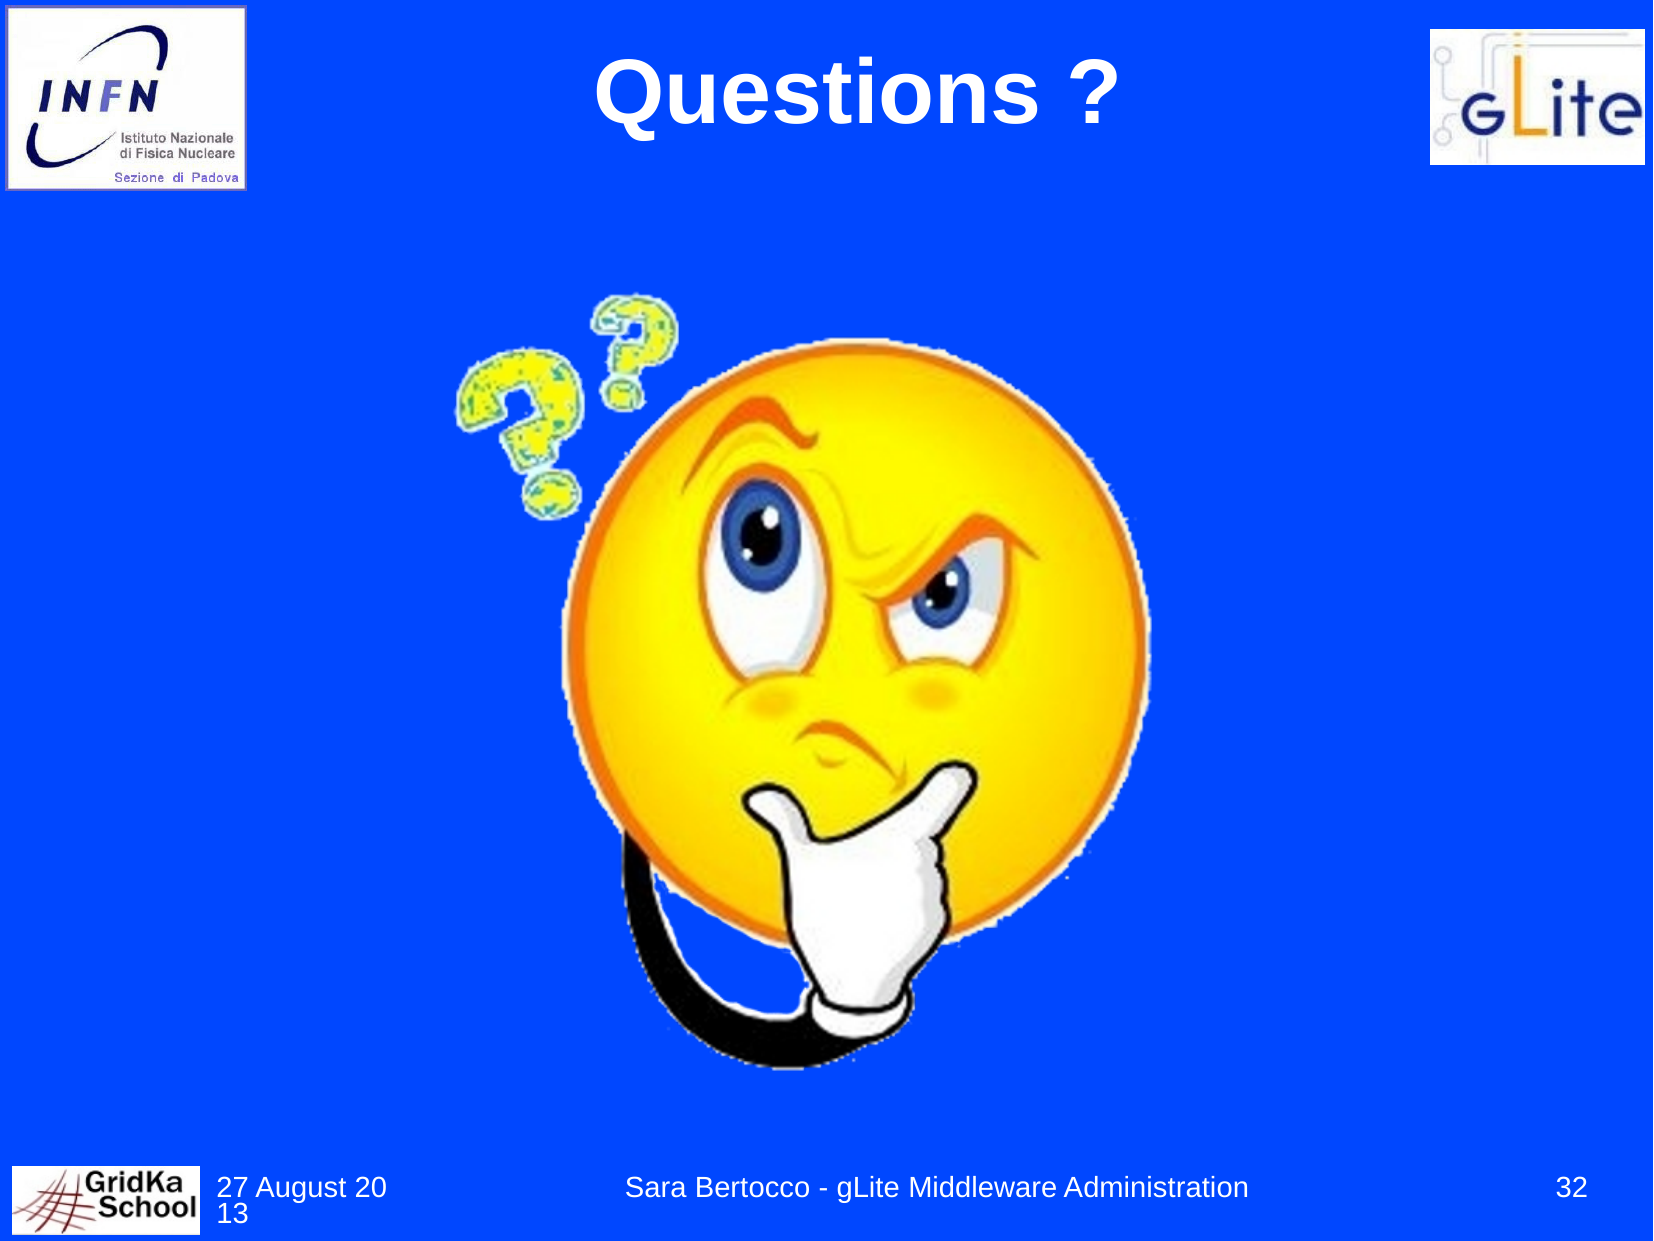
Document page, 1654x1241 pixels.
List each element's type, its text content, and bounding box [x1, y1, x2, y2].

picture [5, 5, 247, 192]
picture [434, 267, 1177, 1096]
title Questions ? [257, 13, 1428, 171]
picture [1430, 29, 1645, 166]
picture [12, 1166, 200, 1235]
